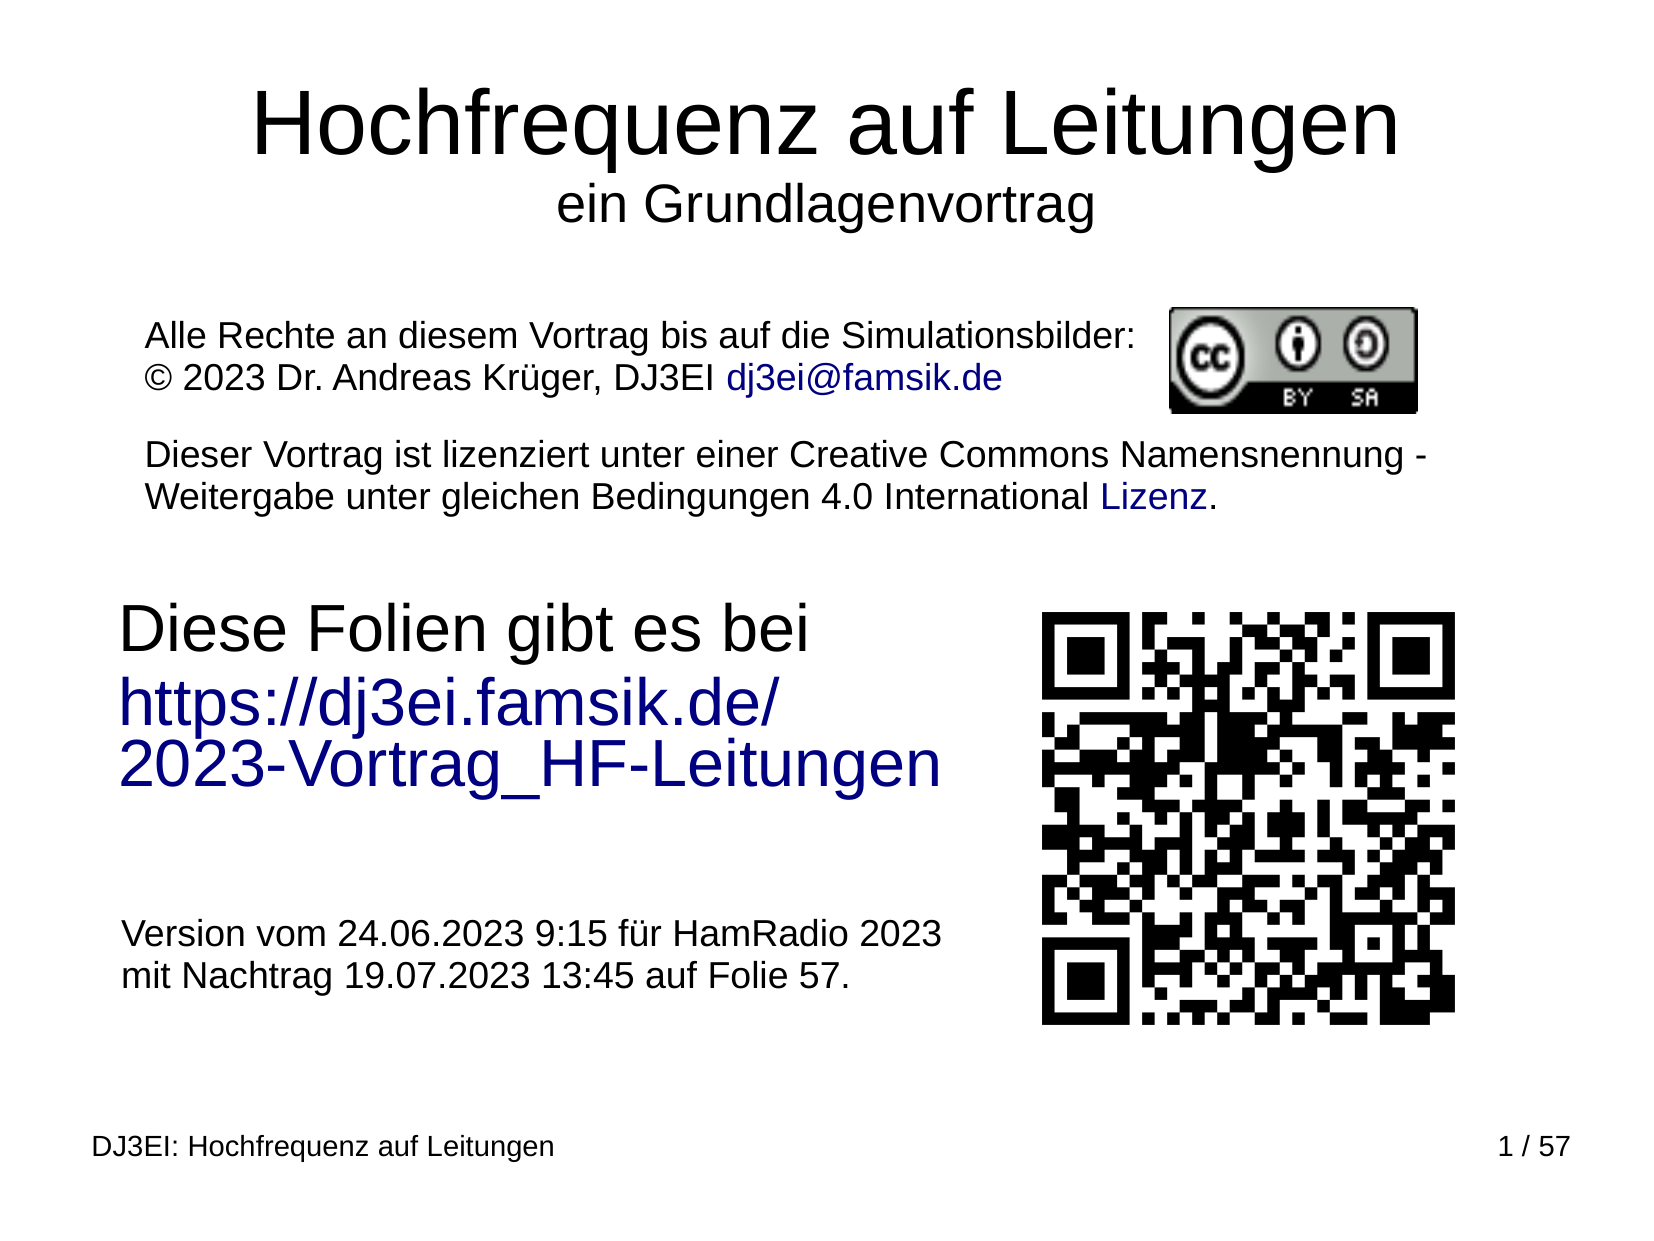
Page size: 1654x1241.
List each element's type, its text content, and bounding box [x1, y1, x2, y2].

text_box Alle Rechte an diesem Vortrag bis auf die Simulationsbilder: © 2023 Dr. Andreas Krüger, DJ3EI dj3ei@famsik.de Dieser Vortrag ist lizenziert unter einer Creative Commons Namensnennung - Weitergabe unter gleichen Bedingungen 4.0 International Lizenz. [129, 307, 1583, 526]
picture [992, 562, 1505, 1075]
title Hochfrequenz auf Leitungen ein Grundlagenvortrag [82, 49, 1571, 257]
picture [1169, 307, 1418, 414]
list Diese Folien gibt es bei https://dj3ei.famsik.de/ 2023-Vortrag_HF-Leitungen [47, 590, 945, 827]
text_box Version vom 24.06.2023 9:15 für HamRadio 2023 mit Nachtrag 19.07.2023 13:45 auf Folie 57. [106, 905, 976, 1004]
